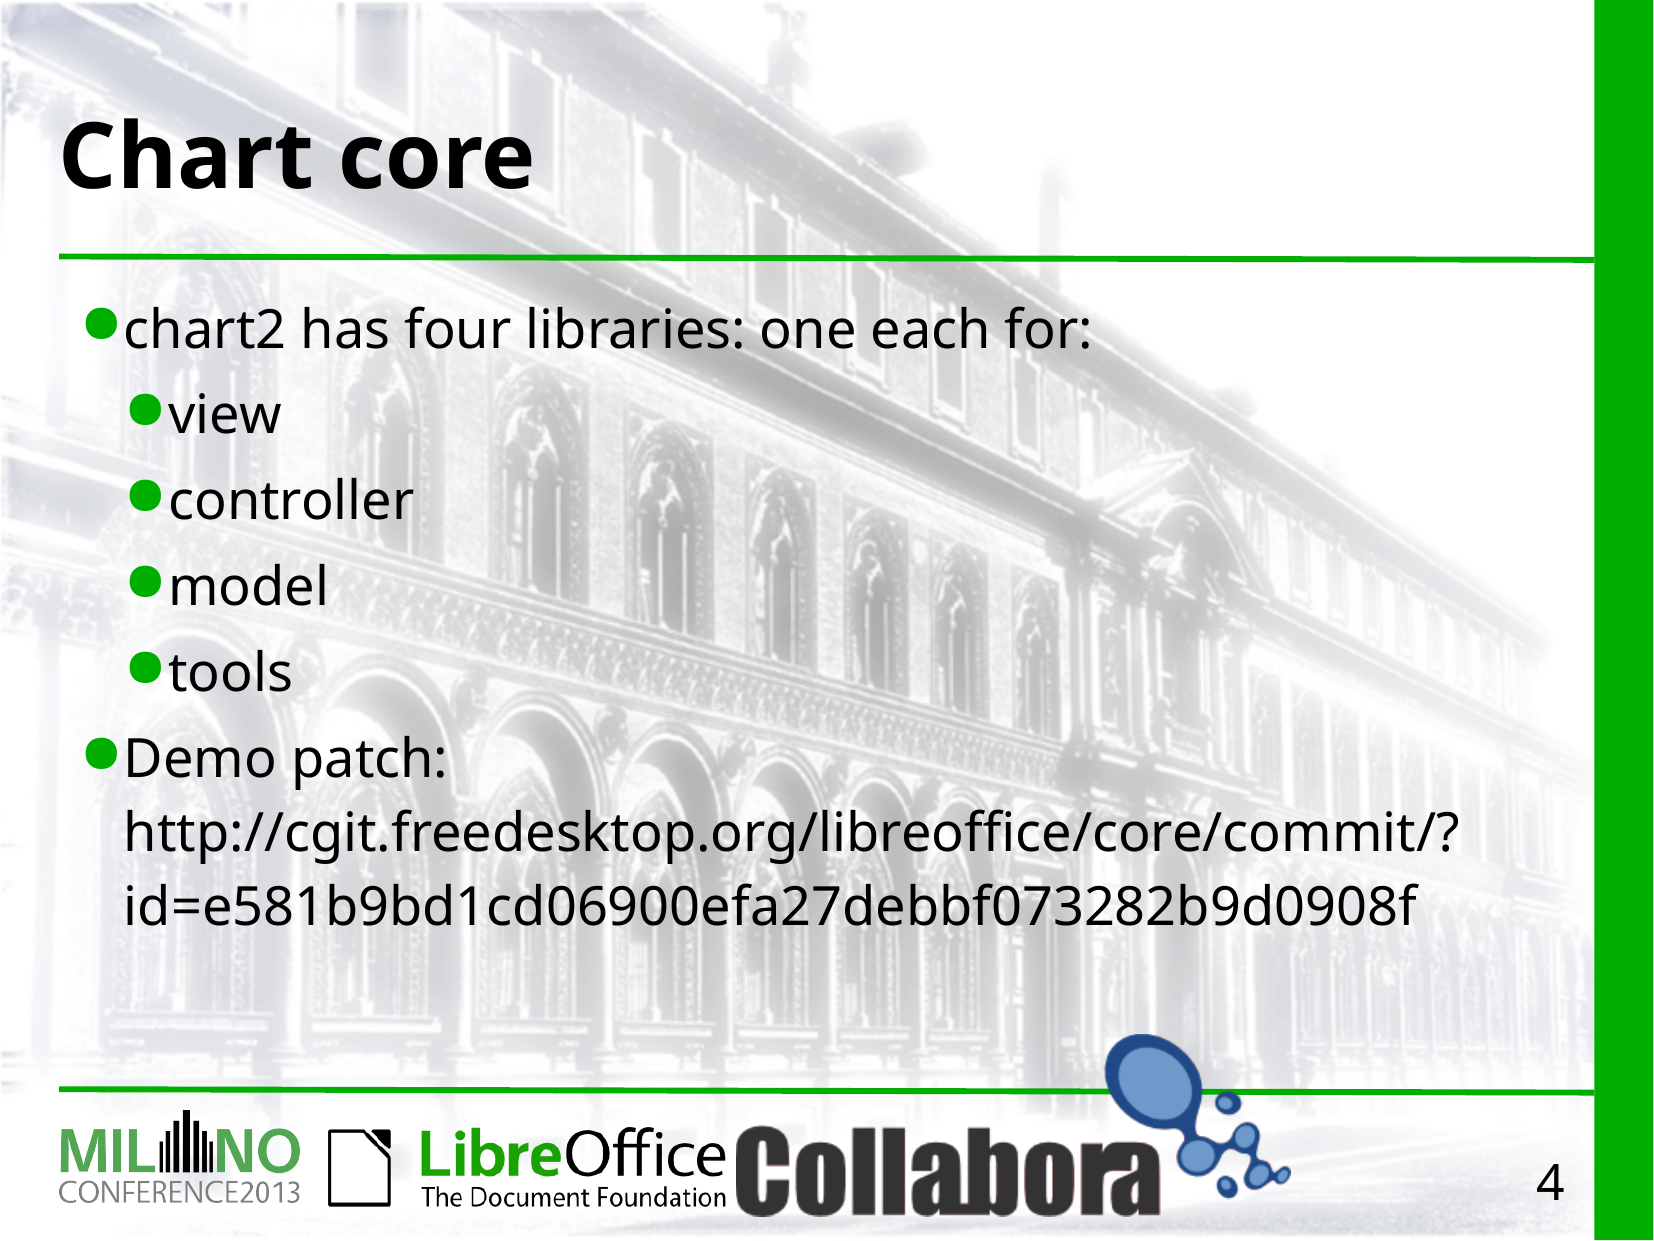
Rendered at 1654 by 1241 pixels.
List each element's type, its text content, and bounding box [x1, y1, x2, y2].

list chart2 has four libraries: one each for: view controller model tools Demo patch: http://cgit.freedesktop.org/libreoffice/core/commit/?id=e581b9bd1cd06900efa27debbf073282b9d0908f [35, 290, 1524, 1010]
picture [0, 1, 1594, 1241]
title Chart core [59, 49, 1548, 257]
